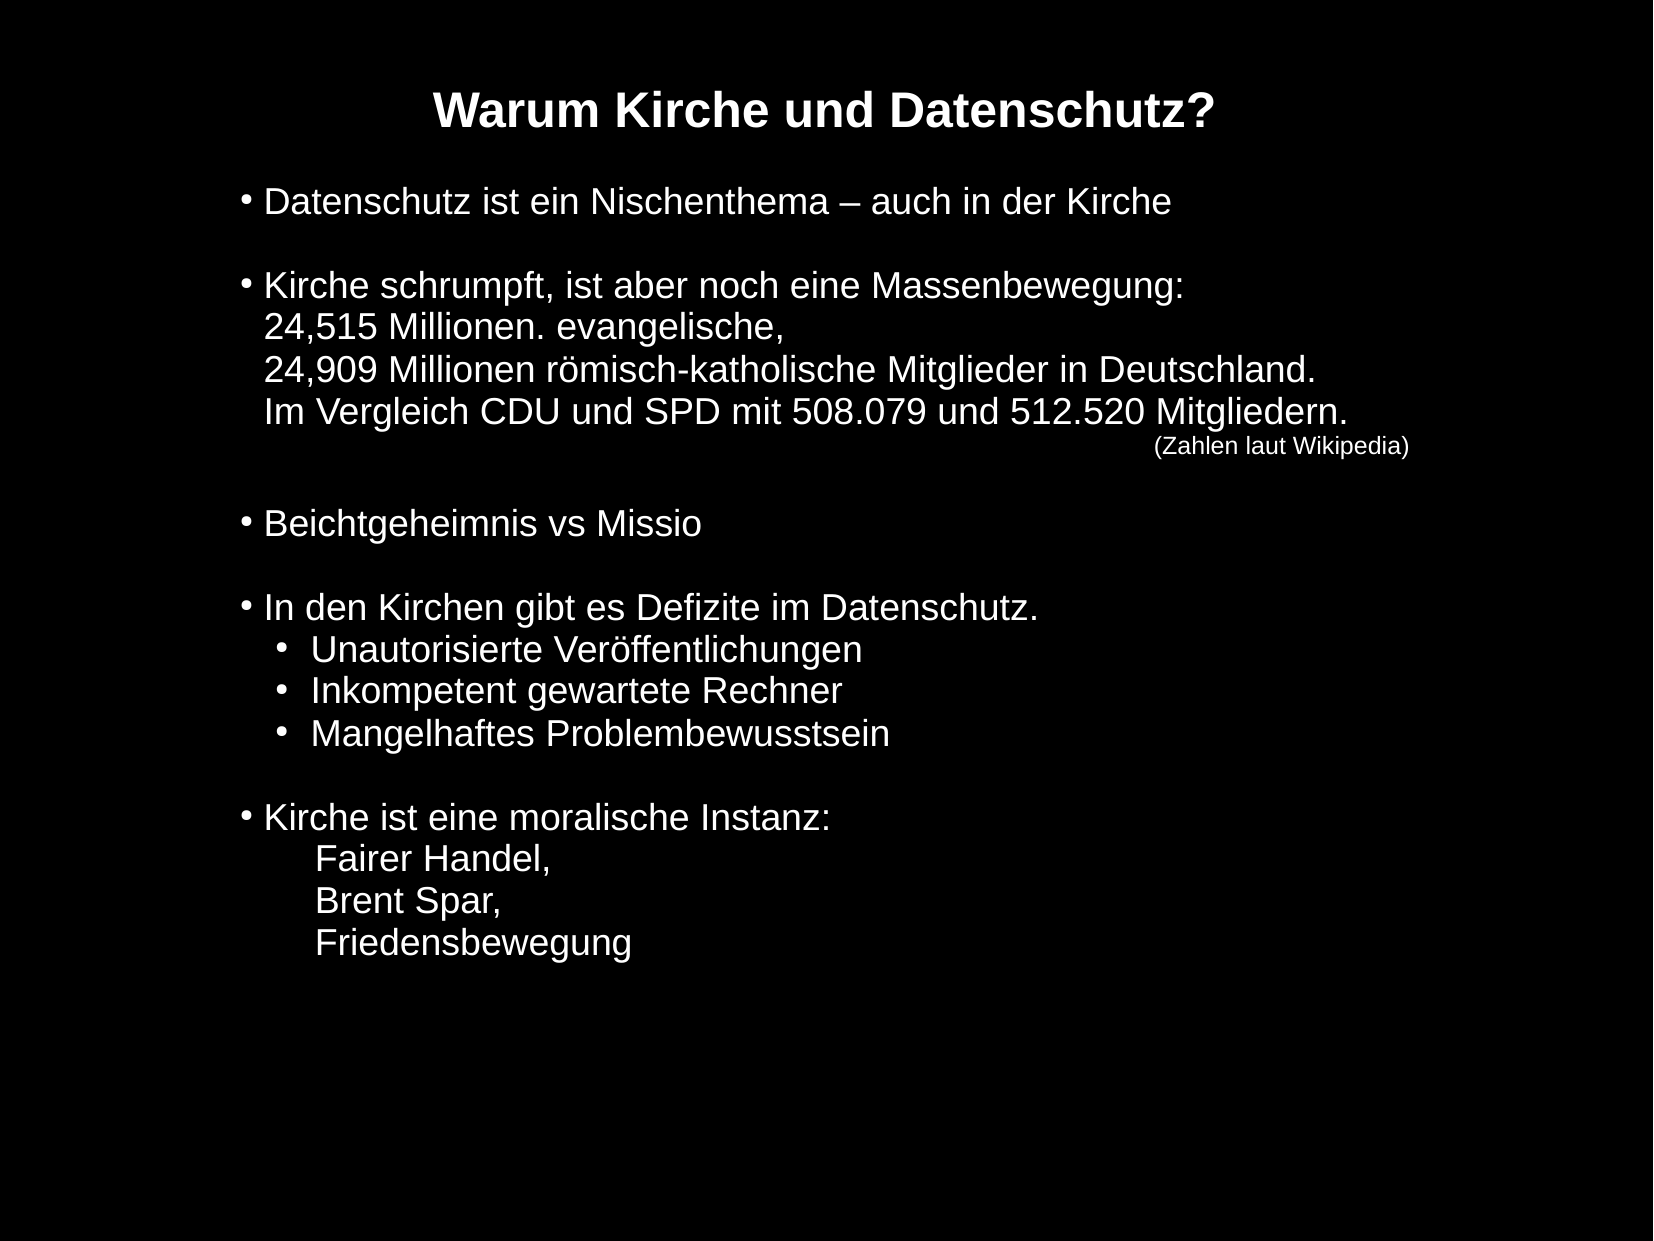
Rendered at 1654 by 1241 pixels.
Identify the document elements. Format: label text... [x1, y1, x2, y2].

text_box Warum Kirche und Datenschutz? Datenschutz ist ein Nischenthema – auch in der Kirche Kirche schrumpft, ist aber noch eine Massenbewegung: 24,515 Millionen. evangelische, 24,909 Millionen römisch-katholische Mitglieder in Deutschland. Im Vergleich CDU und SPD mit 508.079 und 512.520 Mitgliedern. (Zahlen laut Wikipedia) Beichtgeheimnis vs Missio In den Kirchen gibt es Defizite im Datenschutz. Unautorisierte Veröffentlichungen Inkompetent gewartete Rechner Mangelhaftes Problembewusstsein Kirche ist eine moralische Instanz: Fairer Handel, Brent Spar, Friedensbewegung [225, 75, 1426, 972]
